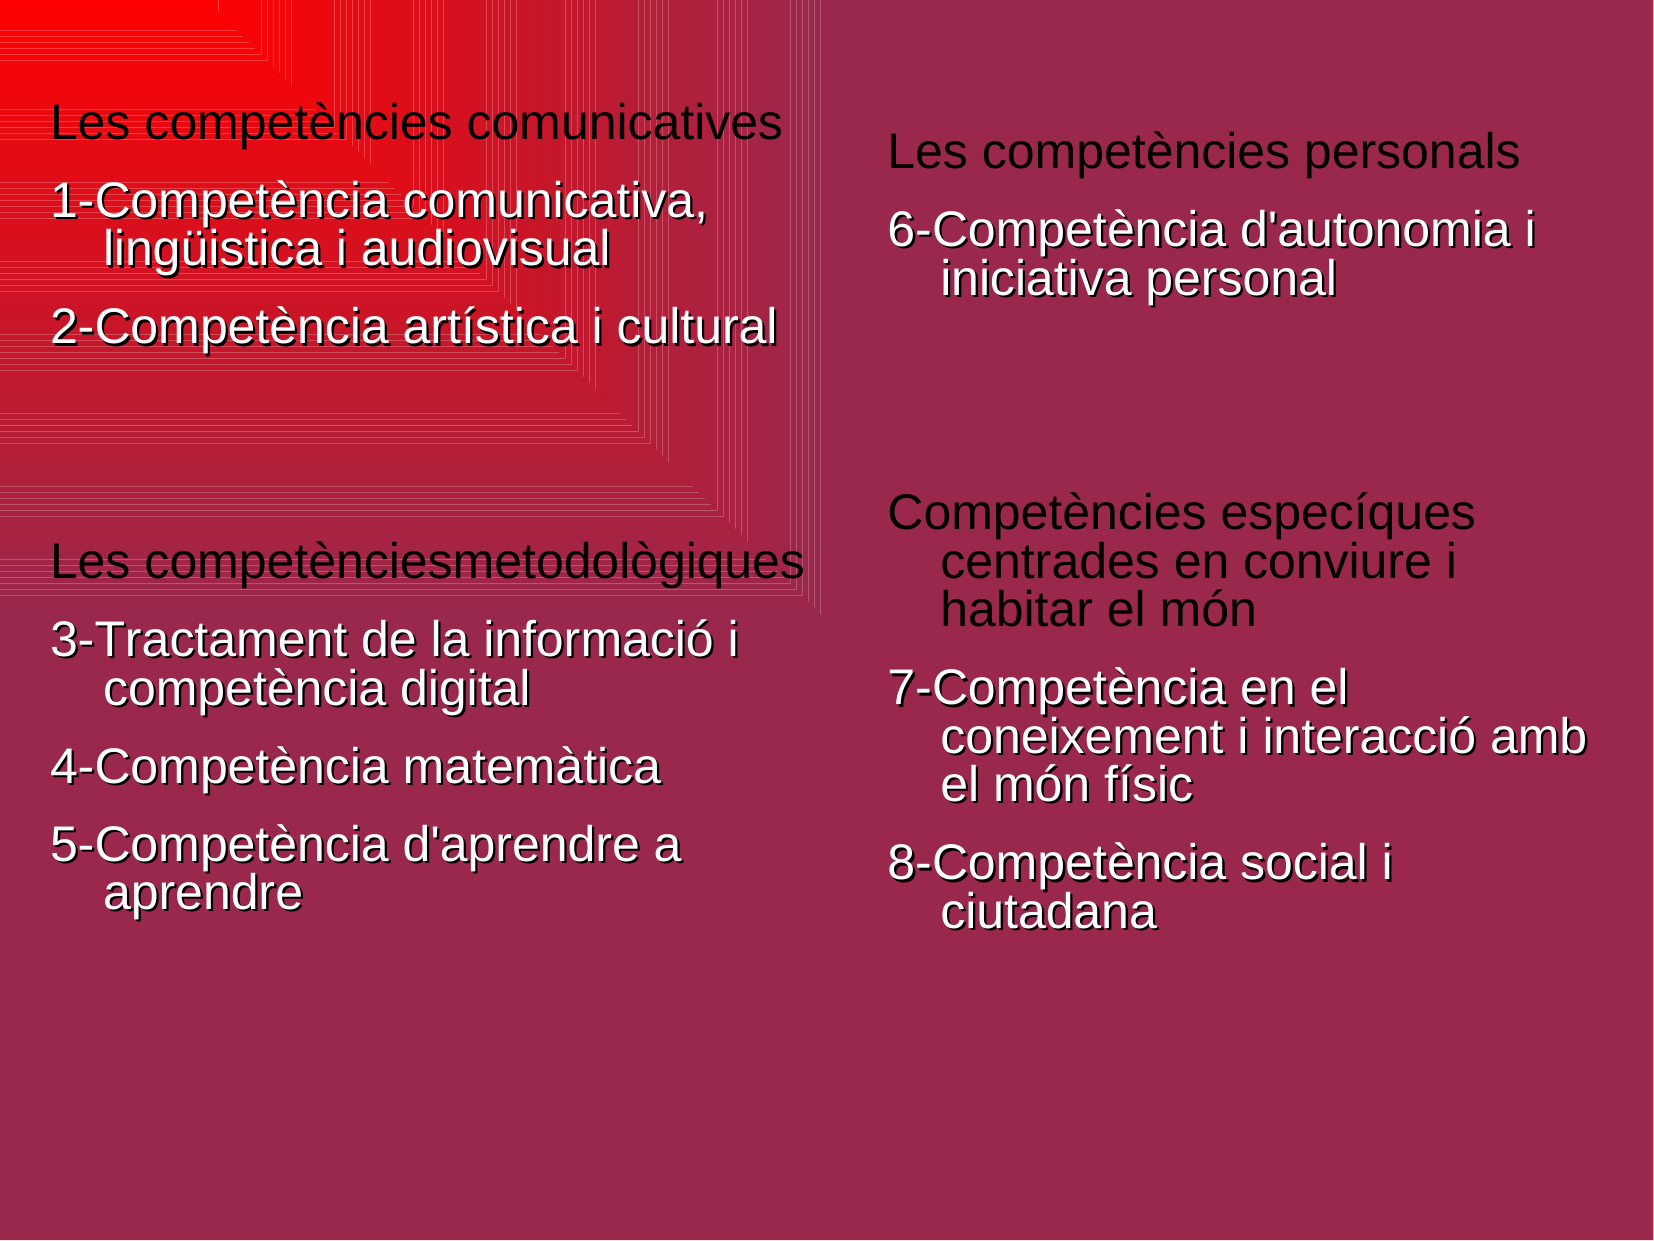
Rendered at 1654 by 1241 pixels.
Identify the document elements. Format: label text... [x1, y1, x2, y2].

list Les competències personals 6-Competència d'autonomia i iniciativa personal Competències especíques centrades en conviure i habitar el món 7-Competència en el coneixement i interacció amb el món físic 8-Competència social i ciutadana [887, 129, 1622, 1241]
list Les competències comunicatives 1-Competència comunicativa, lingüistica i audiovisual 2-Competència artística i cultural Les competènciesmetodològiques 3-Tractament de la informació i competència digital 4-Competència matemàtica 5-Competència d'aprendre a aprendre [50, 100, 876, 1241]
